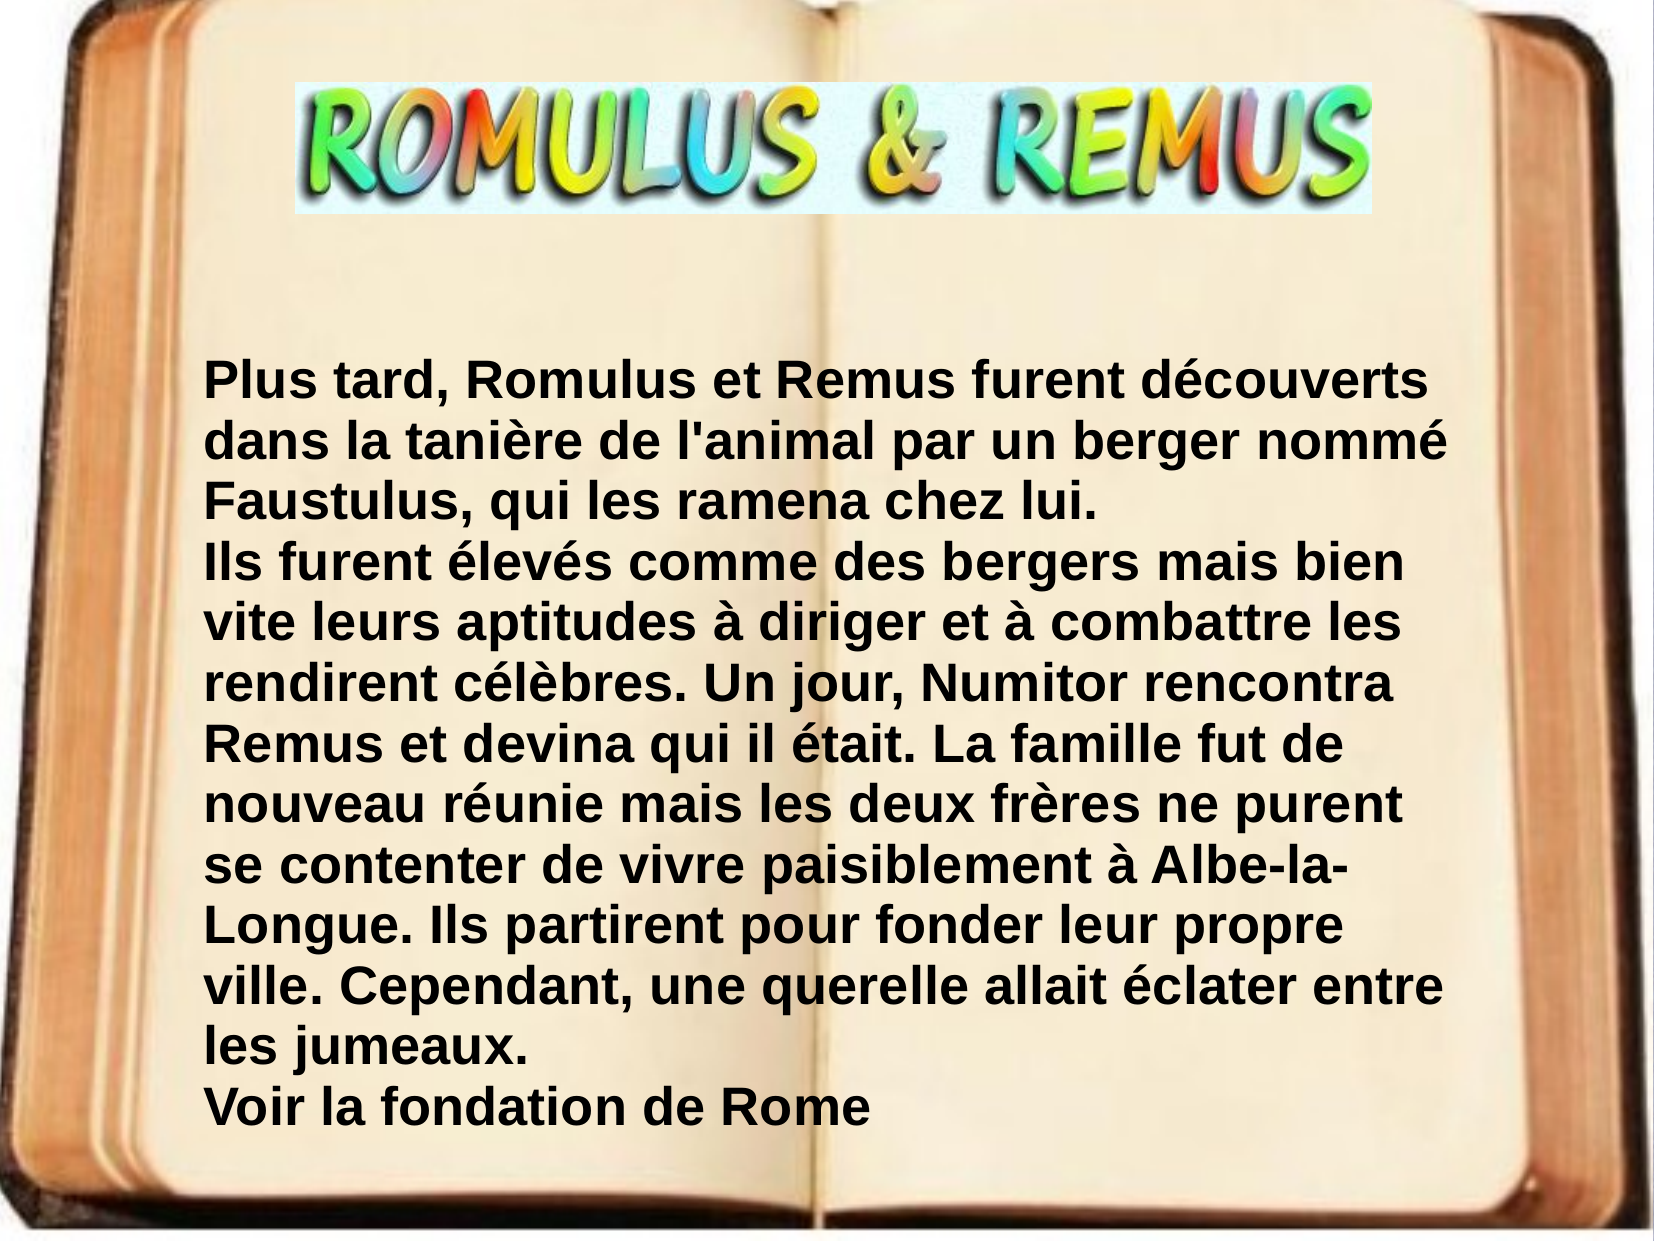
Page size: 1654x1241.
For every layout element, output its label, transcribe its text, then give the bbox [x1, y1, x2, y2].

text_box Plus tard, Romulus et Remus furent découverts dans la tanière de l'animal par un berger nommé Faustulus, qui les ramena chez lui. Ils furent élevés comme des bergers mais bien vite leurs aptitudes à diriger et à combattre les rendirent célèbres. Un jour, Numitor rencontra Remus et devina qui il était. La famille fut de nouveau réunie mais les deux frères ne purent se contenter de vivre paisiblement à Albe-la-Longue. Ils partirent pour fonder leur propre ville. Cependant, une querelle allait éclater entre les jumeaux. Voir la fondation de Rome [188, 342, 1489, 1164]
picture [0, 0, 1654, 1241]
